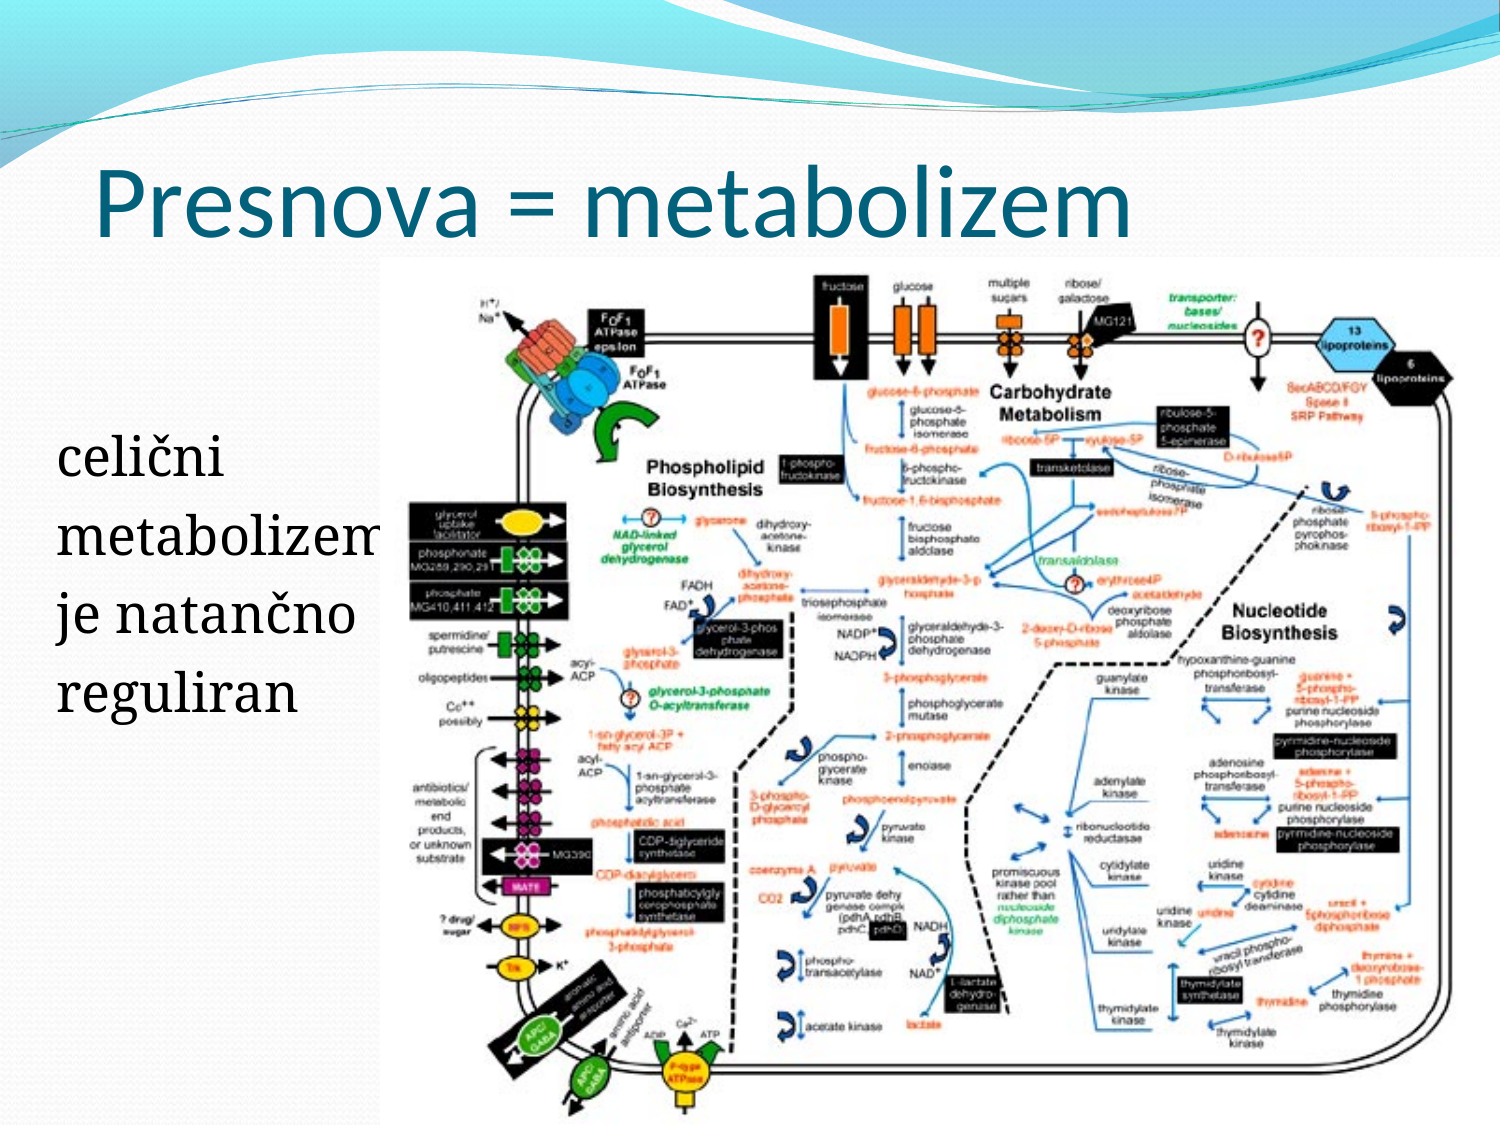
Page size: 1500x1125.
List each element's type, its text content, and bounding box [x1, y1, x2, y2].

title Presnova = metabolizem [93, 70, 1444, 257]
picture [0, 0, 1500, 1125]
list celični metabolizem je natančno reguliran [41, 257, 380, 978]
